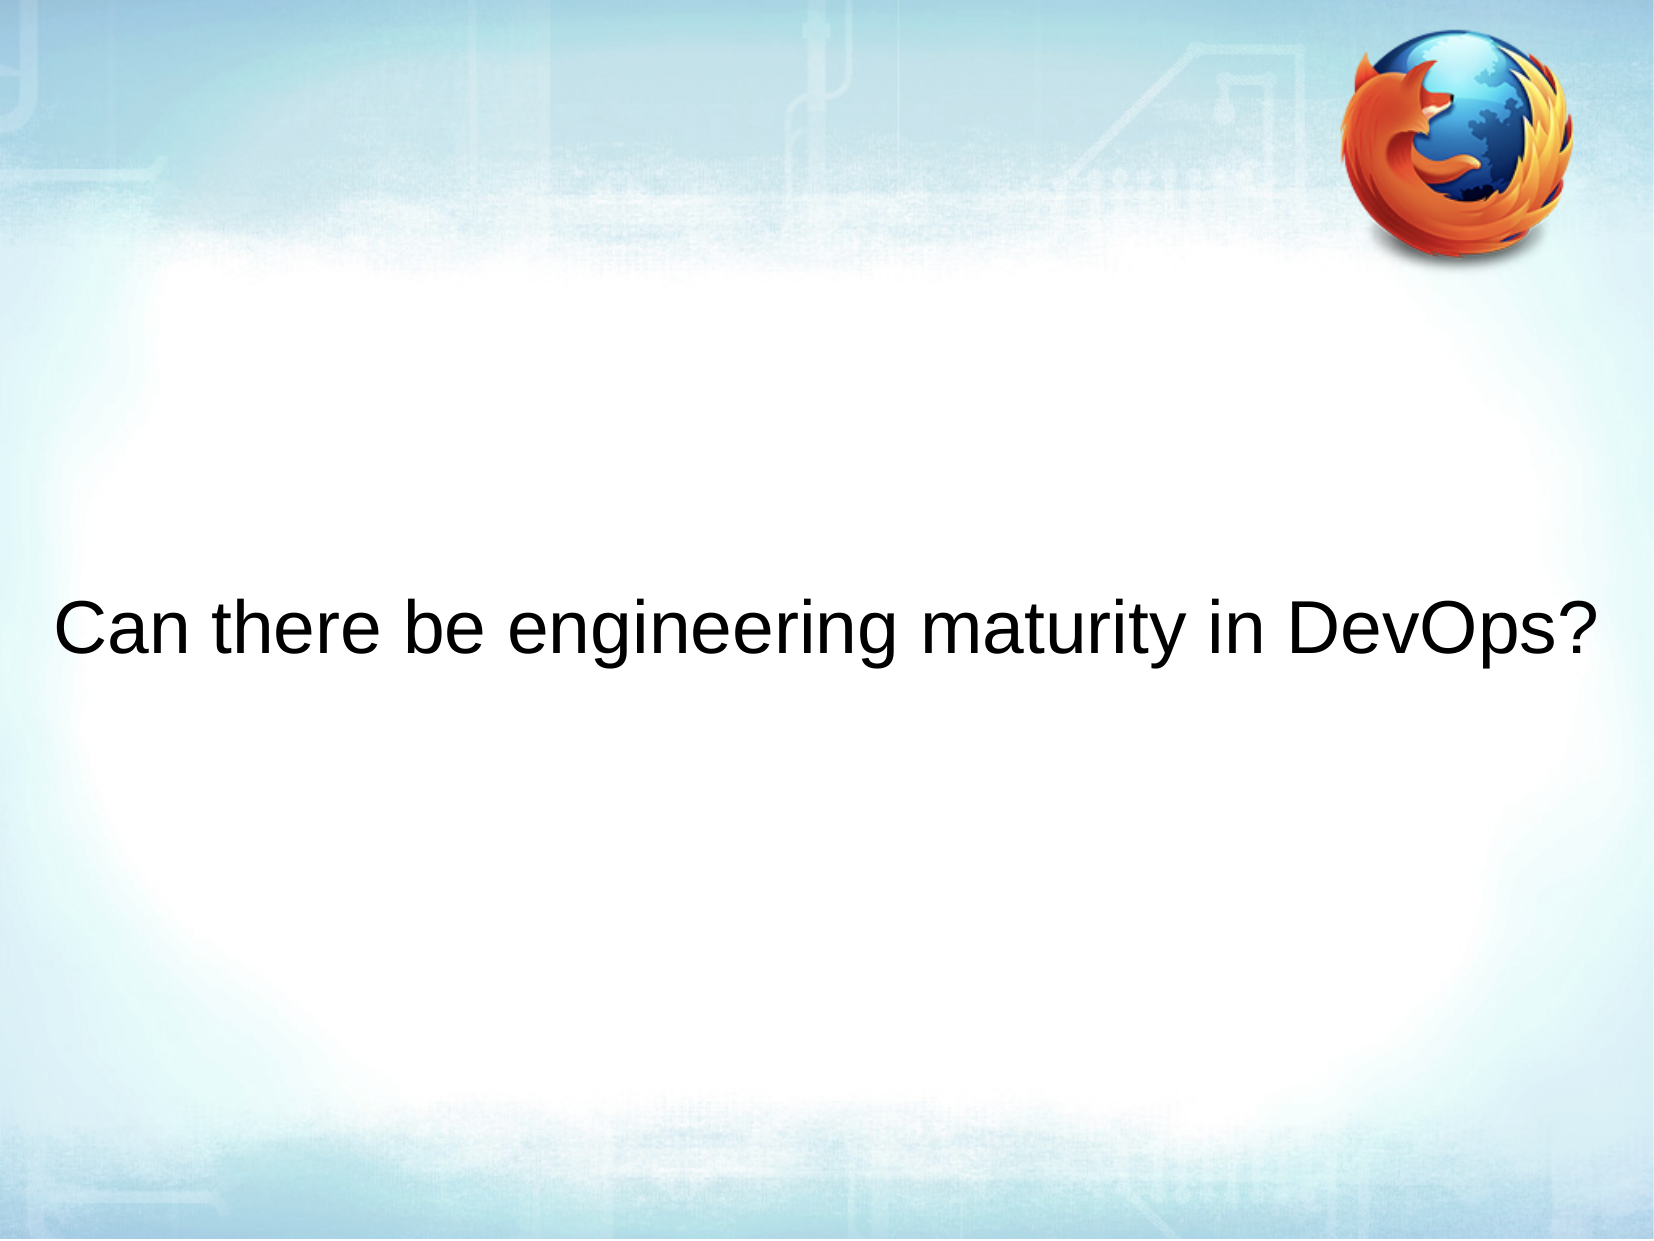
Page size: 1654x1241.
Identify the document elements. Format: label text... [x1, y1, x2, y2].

picture [0, 0, 1654, 525]
picture [0, 732, 1654, 1239]
title Can there be engineering maturity in DevOps? [0, 525, 1654, 732]
